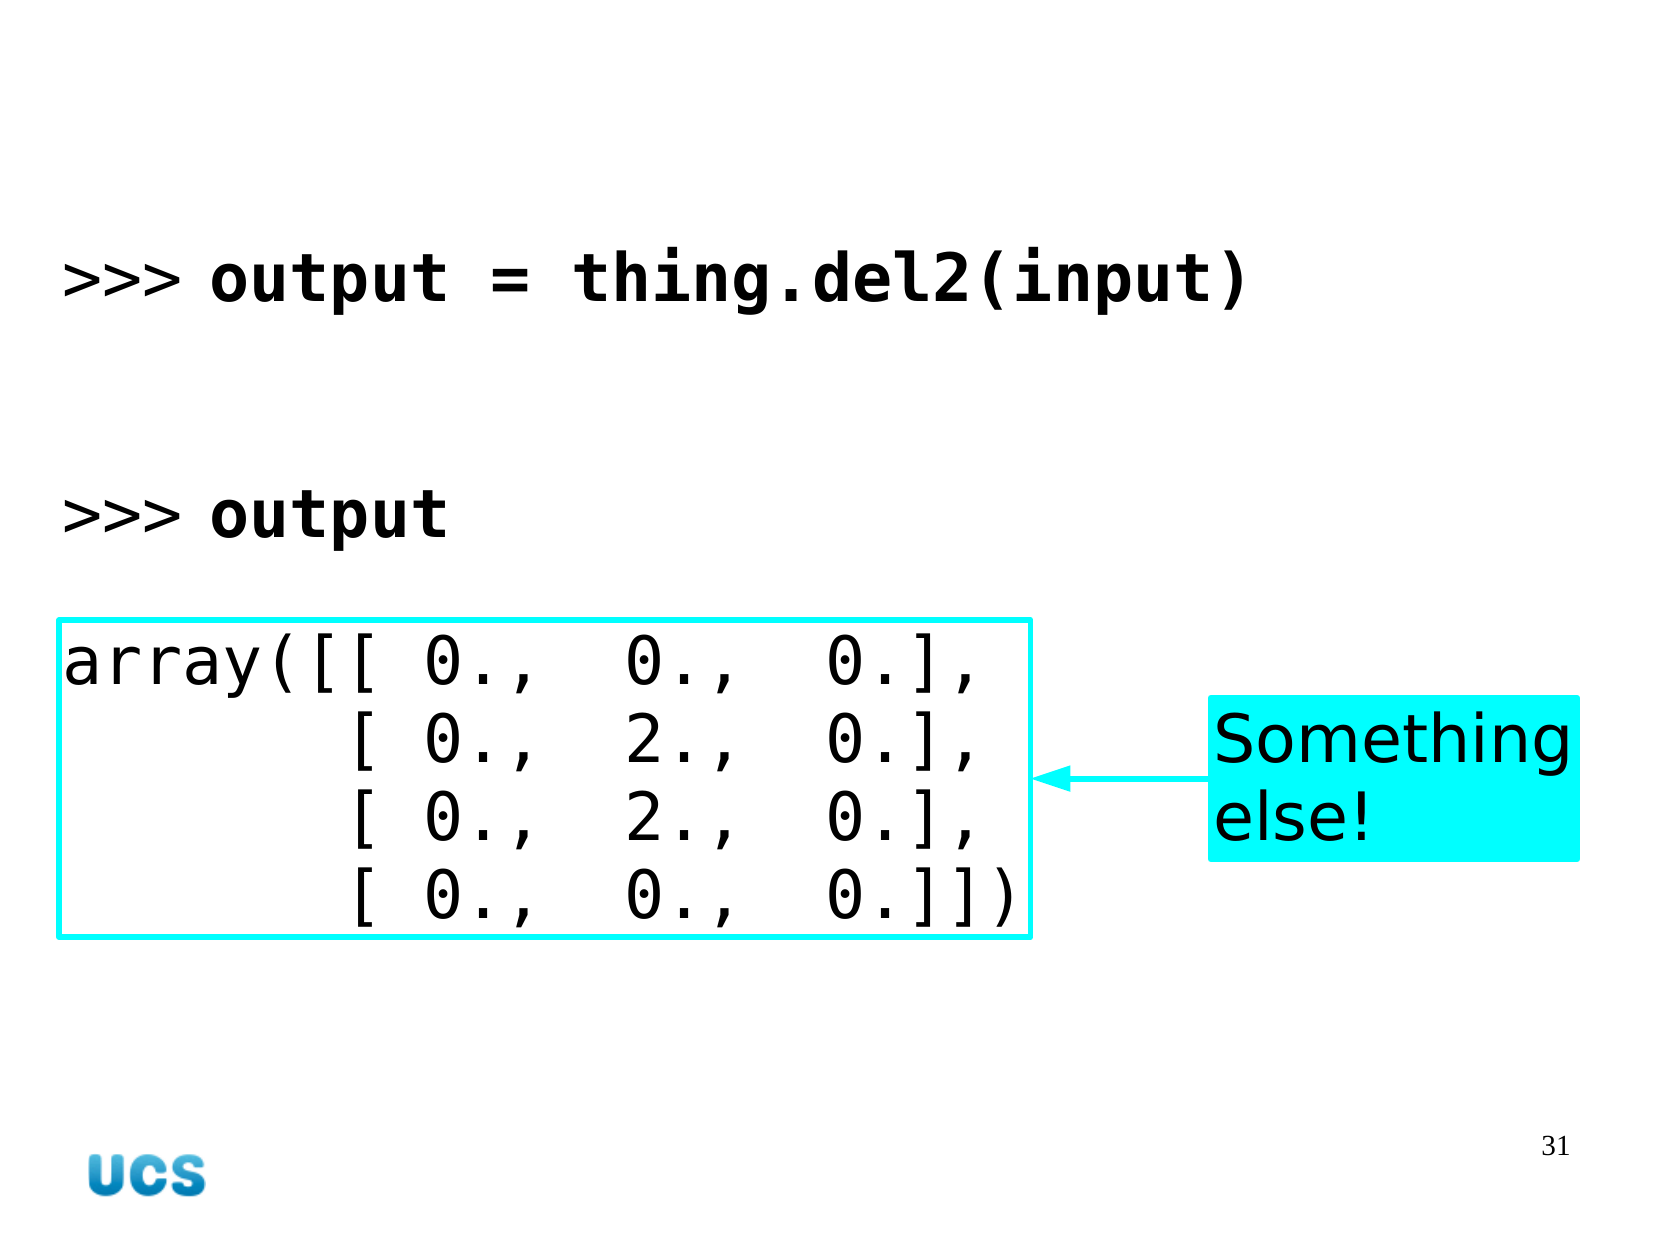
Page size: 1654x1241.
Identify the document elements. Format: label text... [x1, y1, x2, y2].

text_box array([[ 0., 0., 0.], [ 0., 2., 0.], [ 0., 2., 0.], [ 0., 0., 0.]]) [59, 620, 1031, 938]
text_box >>> [59, 472, 186, 557]
picture [88, 1153, 206, 1198]
text_box output [206, 472, 455, 557]
text_box Something else! [1210, 697, 1578, 860]
text_box output = thing.del2(input) [206, 236, 1260, 320]
text_box >>> [59, 236, 186, 321]
